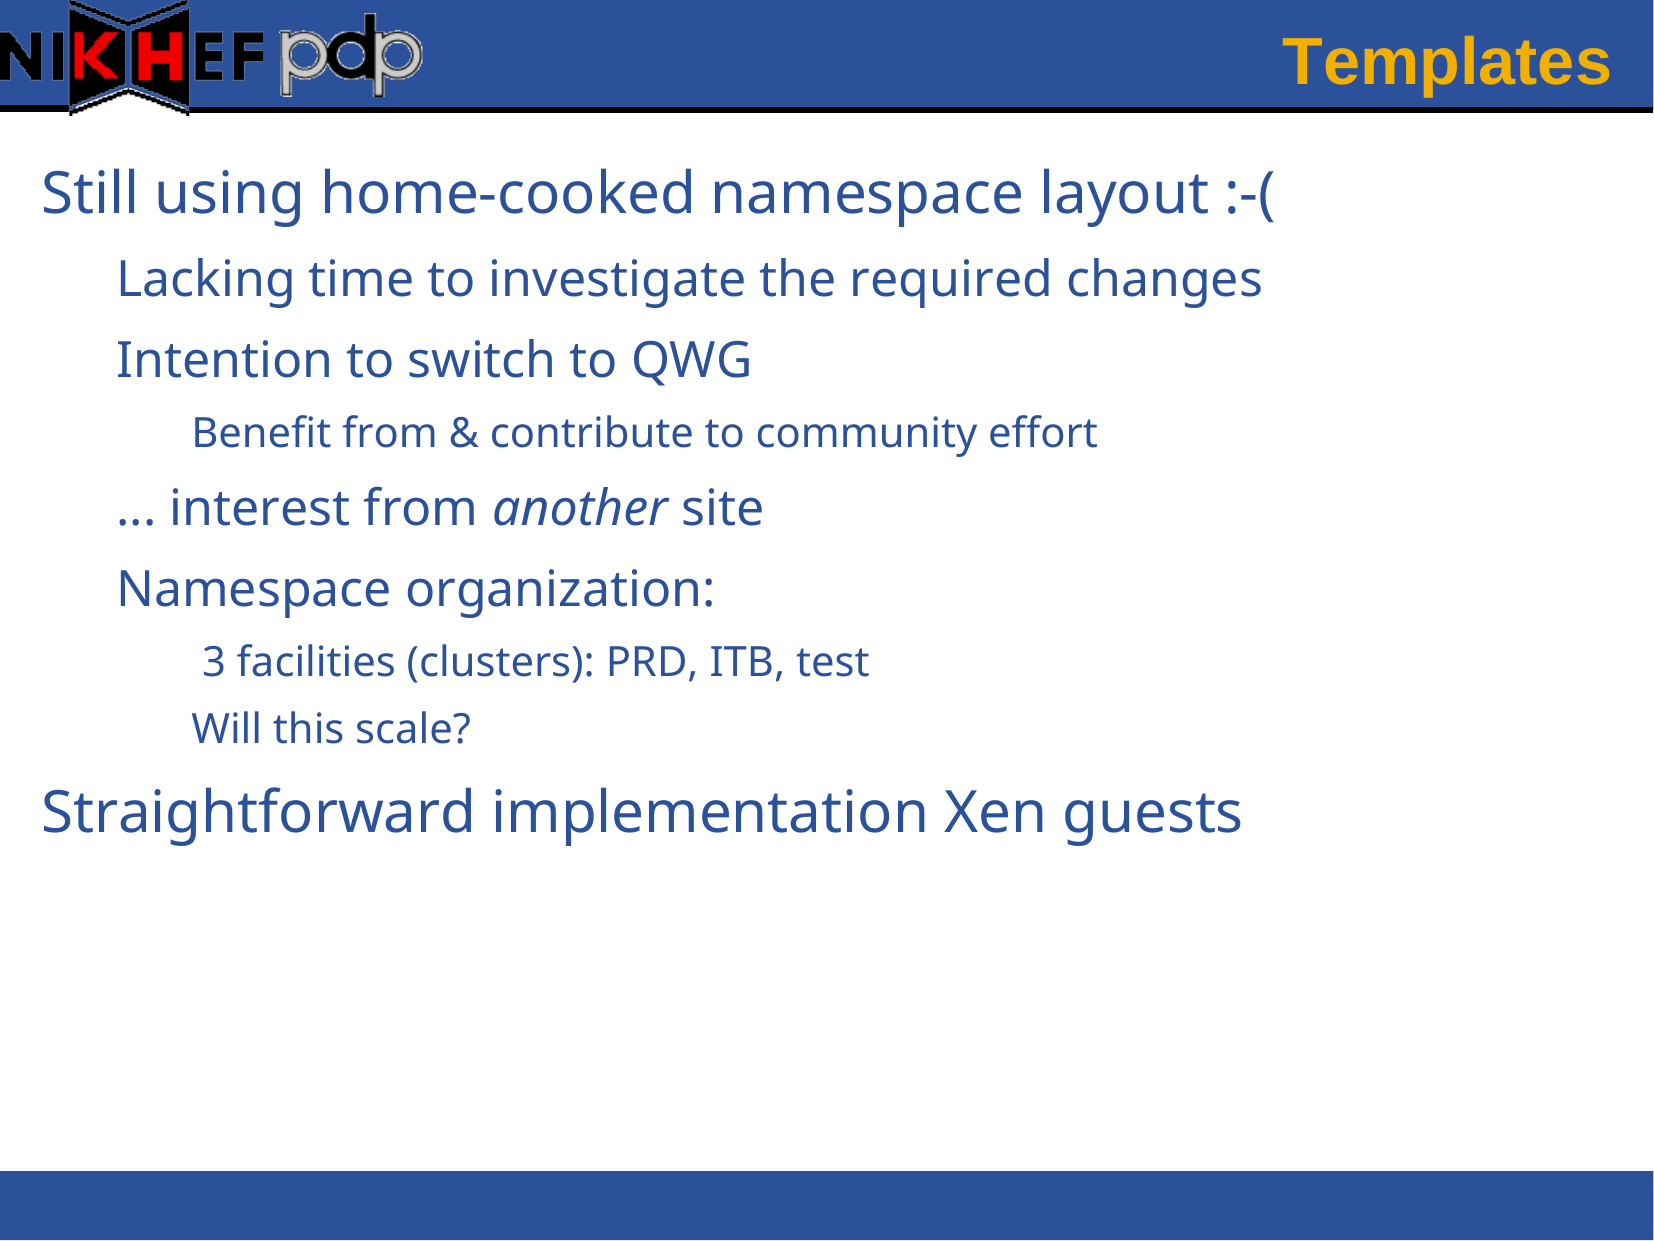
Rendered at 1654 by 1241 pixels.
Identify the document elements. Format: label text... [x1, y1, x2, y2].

title Templates [449, 16, 1613, 108]
picture [279, 13, 424, 97]
picture [0, 0, 263, 116]
list Still using home-cooked namespace layout :-( Lacking time to investigate the required changes Intention to switch to QWG Benefit from & contribute to community effort ... interest from another site Namespace organization: 3 facilities (clusters): PRD, ITB, test Will this scale? Straightforward implementation Xen guests [41, 151, 1627, 1129]
